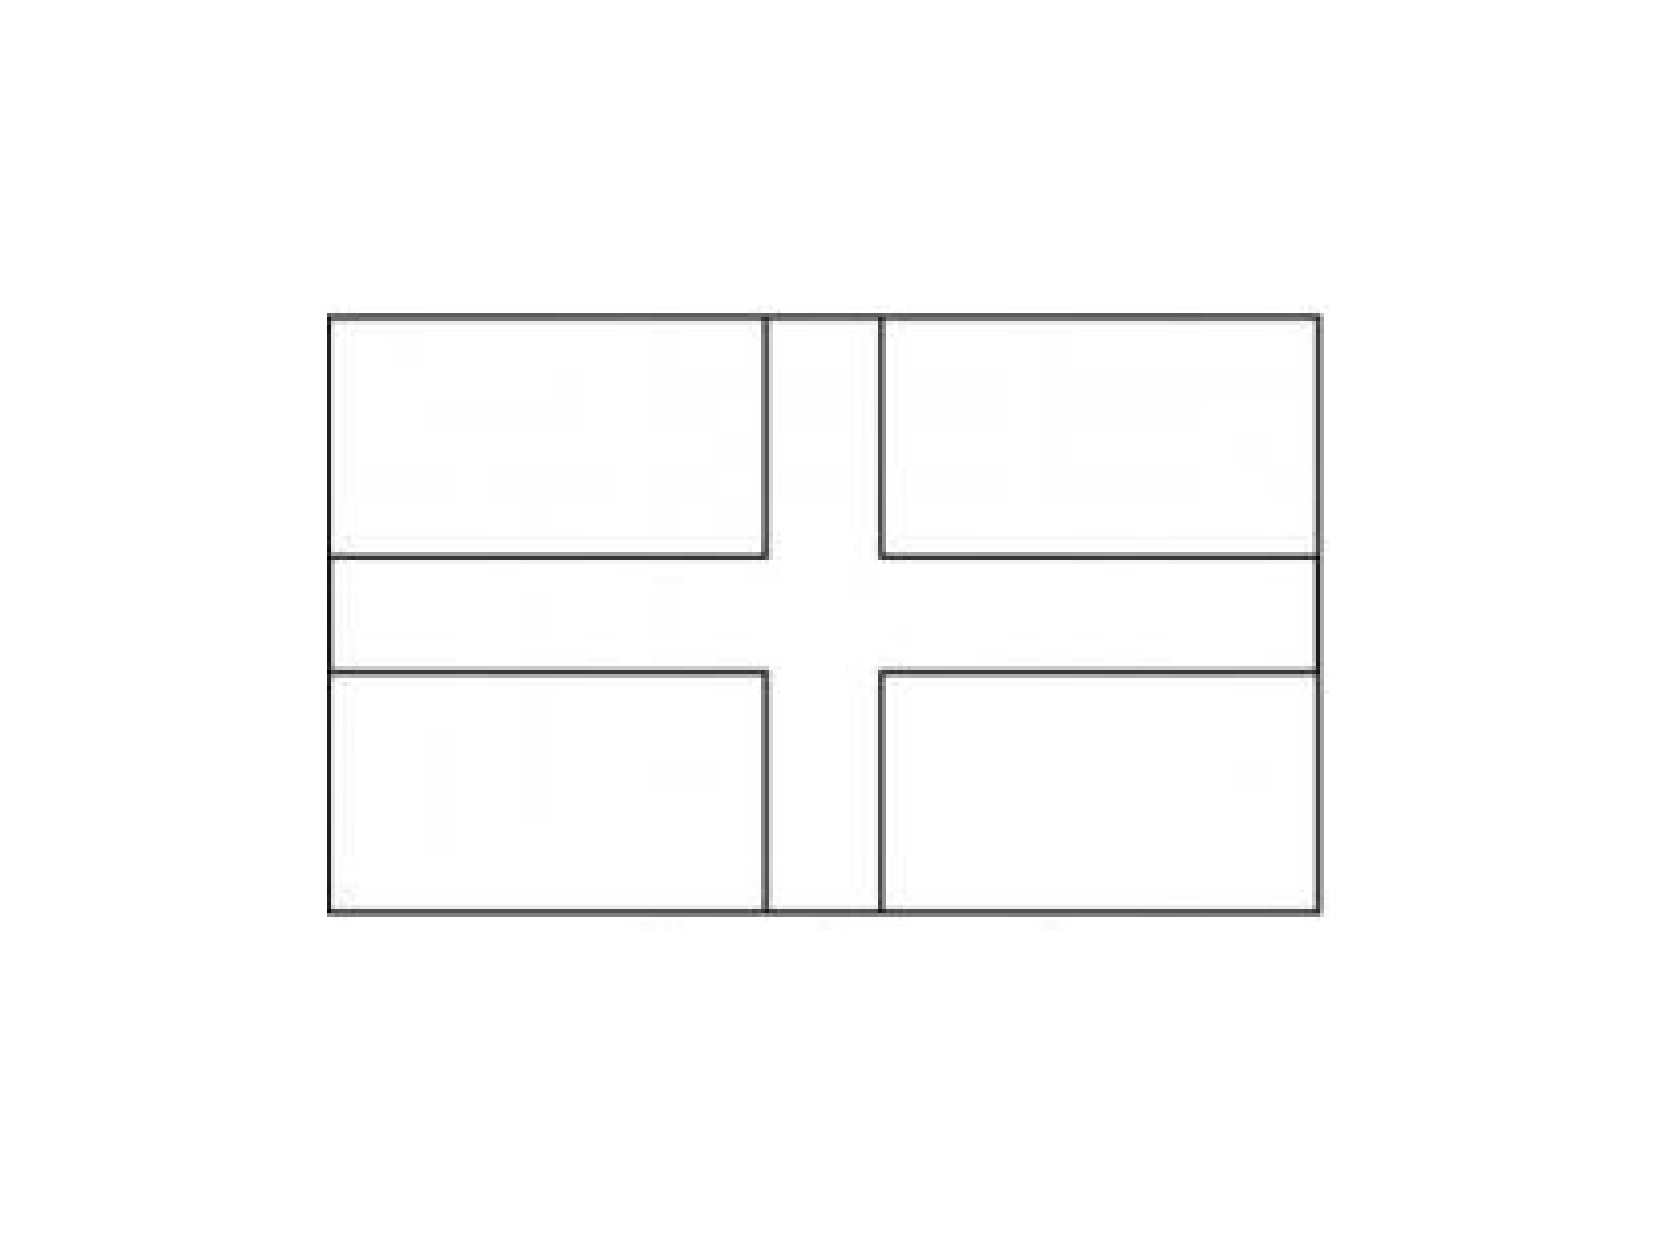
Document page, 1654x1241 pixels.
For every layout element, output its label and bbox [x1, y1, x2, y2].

picture [327, 305, 1329, 930]
